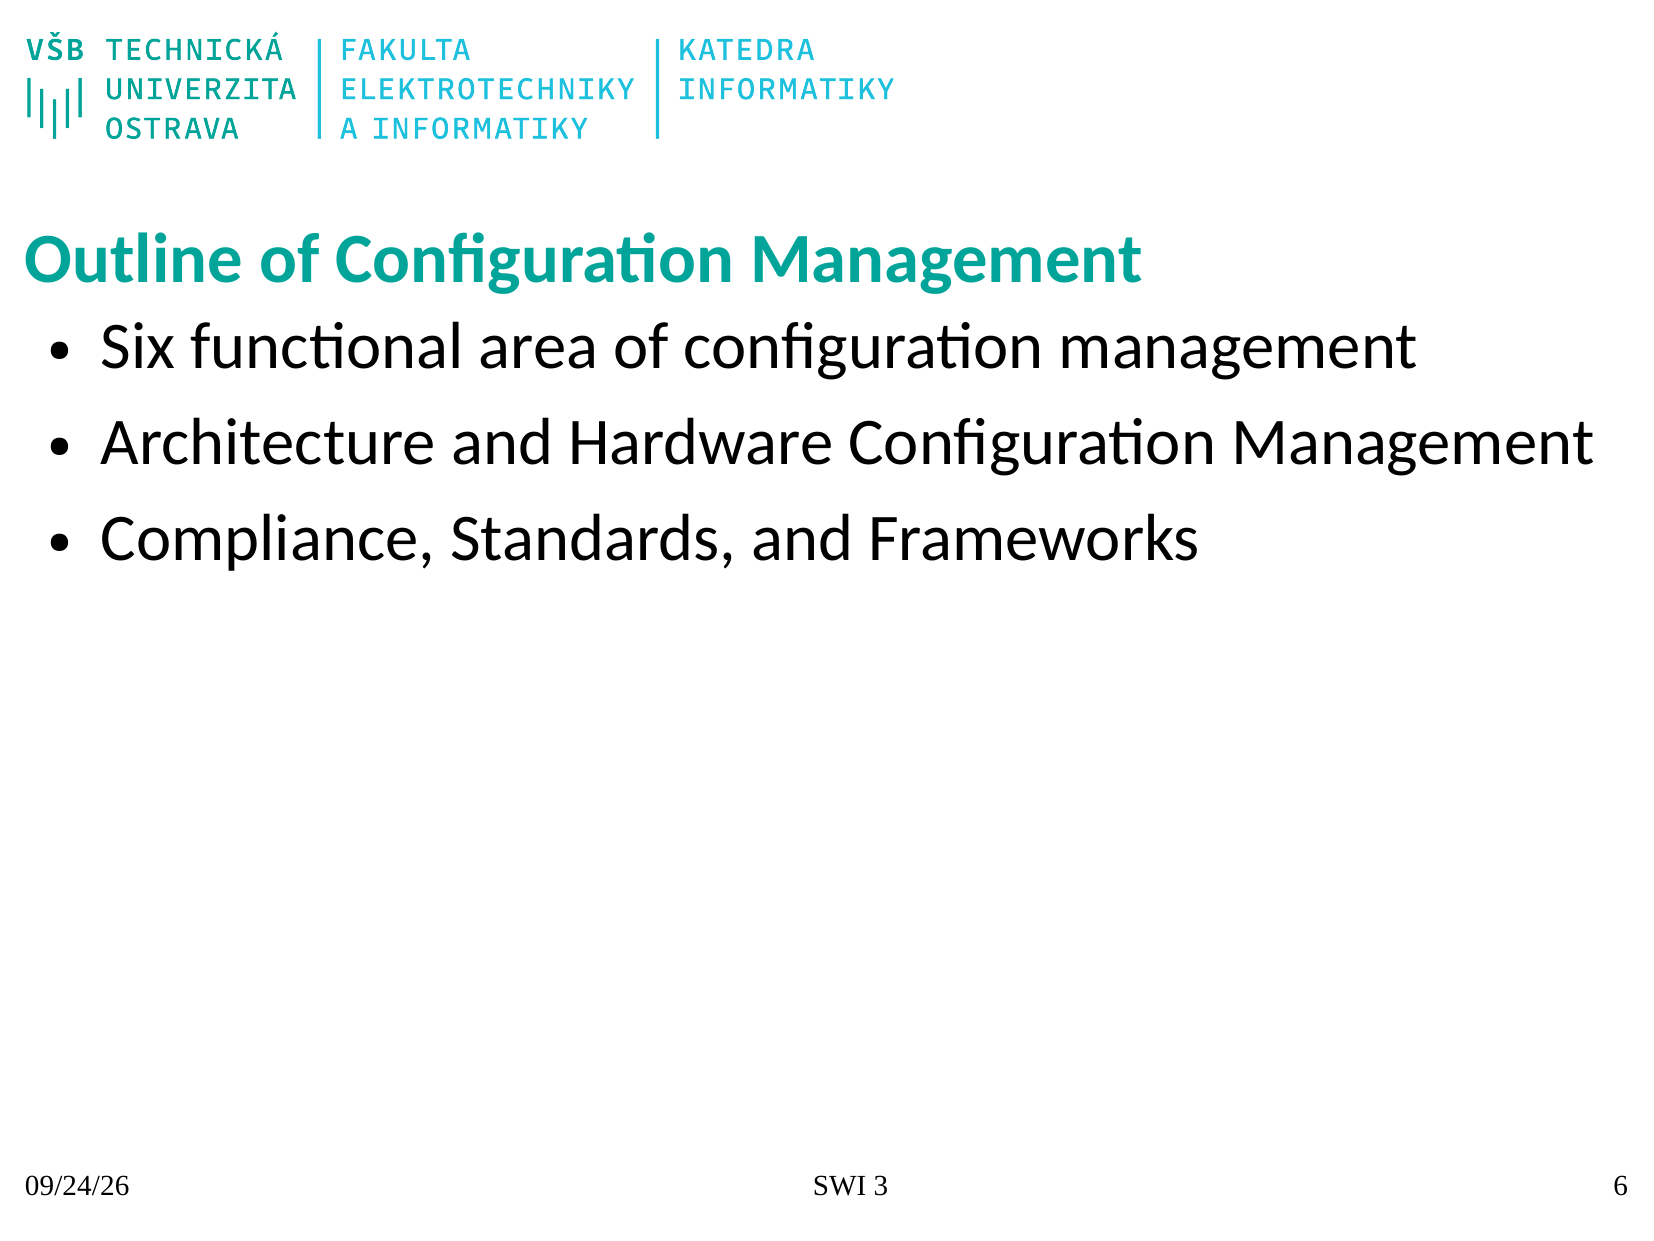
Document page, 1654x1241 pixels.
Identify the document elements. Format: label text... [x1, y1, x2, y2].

title Outline of Configuration Management [24, 169, 1629, 300]
picture [26, 31, 894, 139]
list Six functional area of configuration management Architecture and Hardware Configuration Management Compliance, Standards, and Frameworks [30, 318, 1629, 1146]
